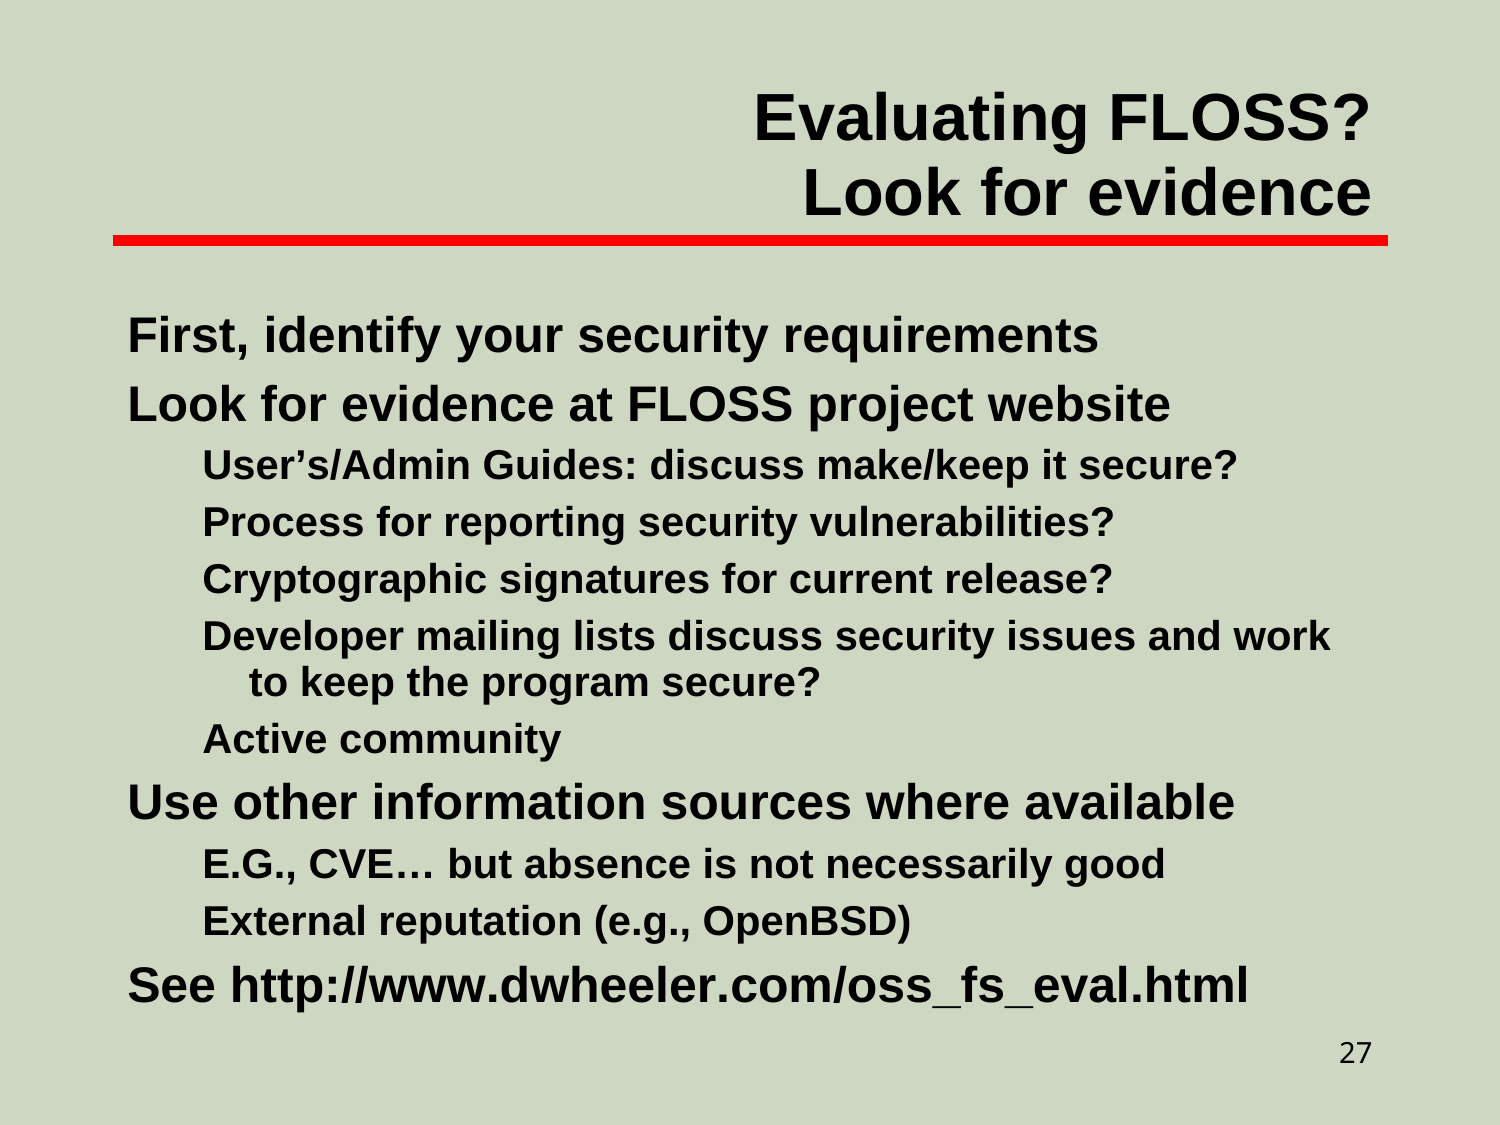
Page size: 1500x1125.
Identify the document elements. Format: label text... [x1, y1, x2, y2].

list First, identify your security requirements Look for evidence at FLOSS project website User’s/Admin Guides: discuss make/keep it secure? Process for reporting security vulnerabilities? Cryptographic signatures for current release? Developer mailing lists discuss security issues and work to keep the program secure? Active community Use other information sources where available E.G., CVE… but absence is not necessarily good External reputation (e.g., OpenBSD) See http://www.dwheeler.com/oss_fs_eval.html [112, 299, 1388, 1066]
title Evaluating FLOSS? Look for evidence [337, 67, 1388, 243]
